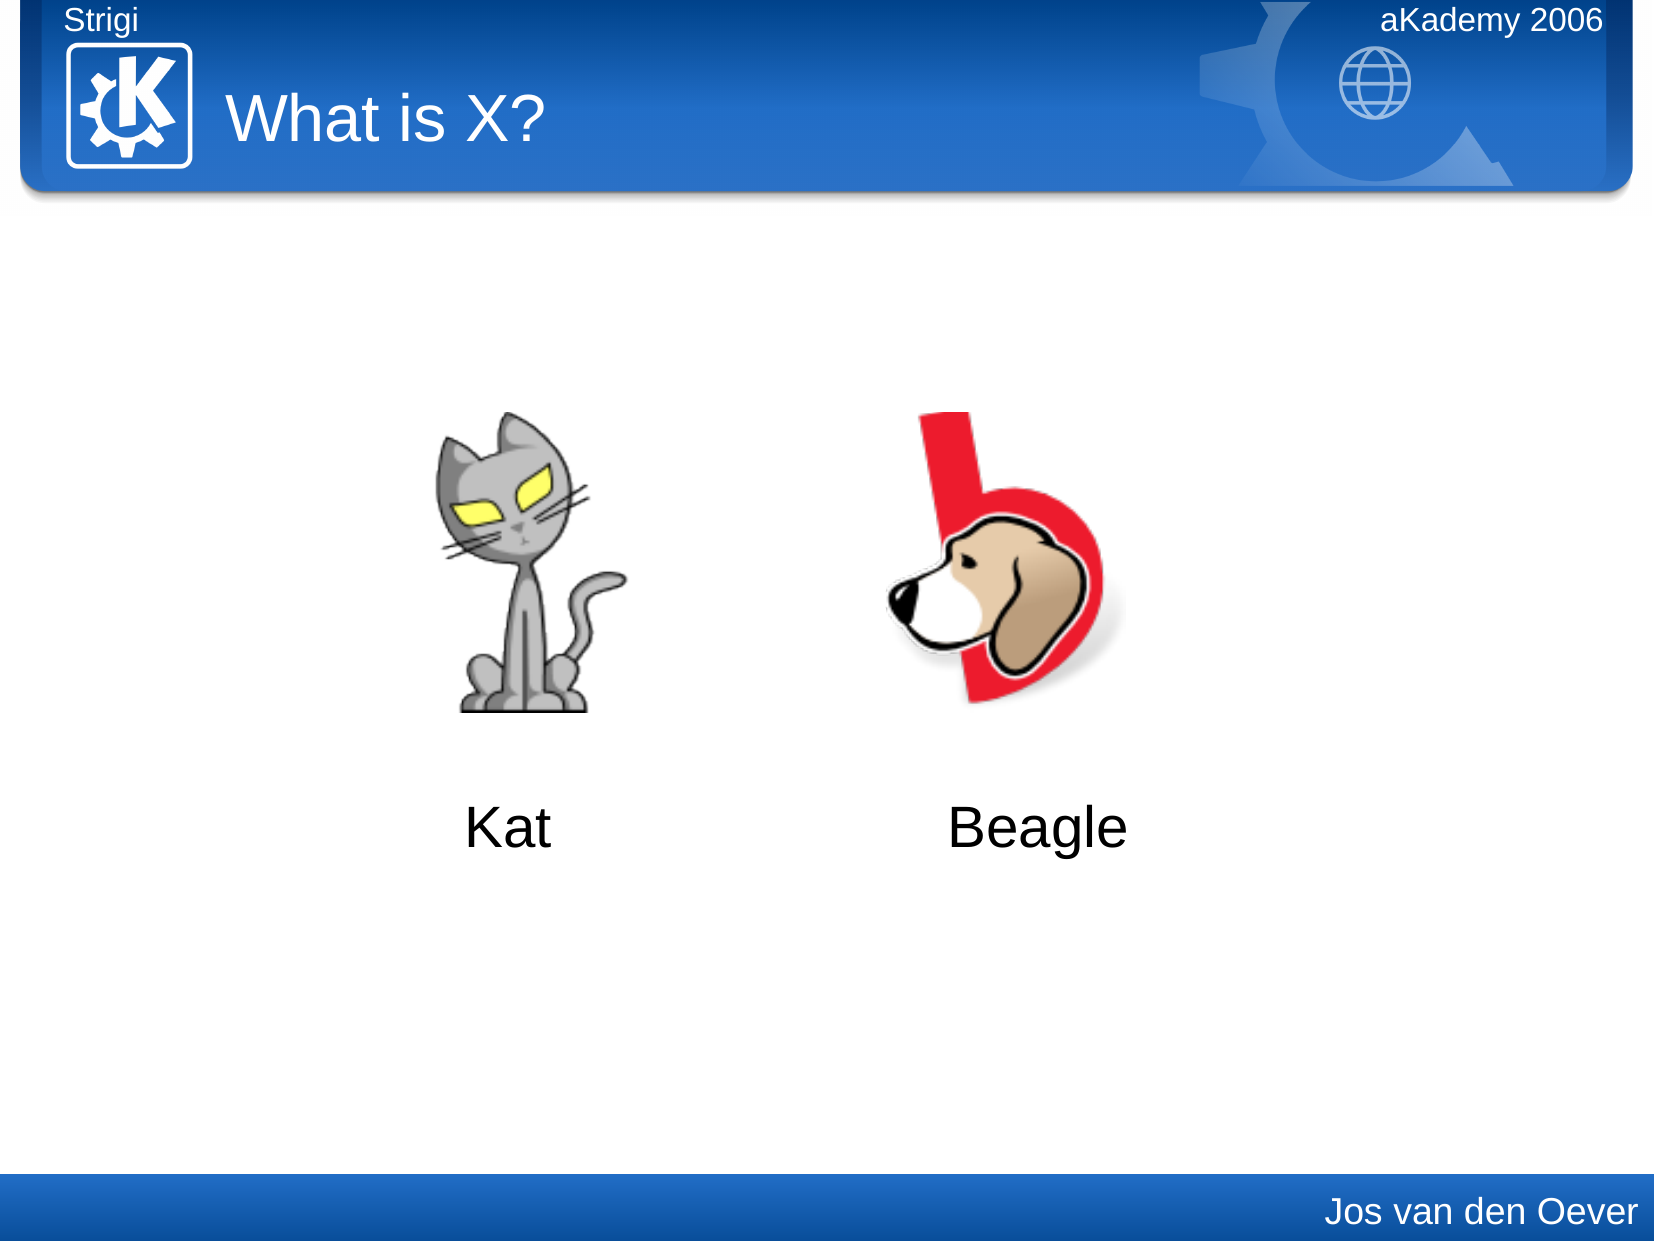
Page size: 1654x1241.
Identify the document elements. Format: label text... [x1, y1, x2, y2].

text_box Beagle [932, 787, 1145, 875]
picture [0, 0, 1652, 216]
picture [375, 412, 676, 713]
text_box Kat [450, 787, 568, 875]
picture [885, 412, 1126, 713]
title What is X? [225, 49, 1571, 188]
